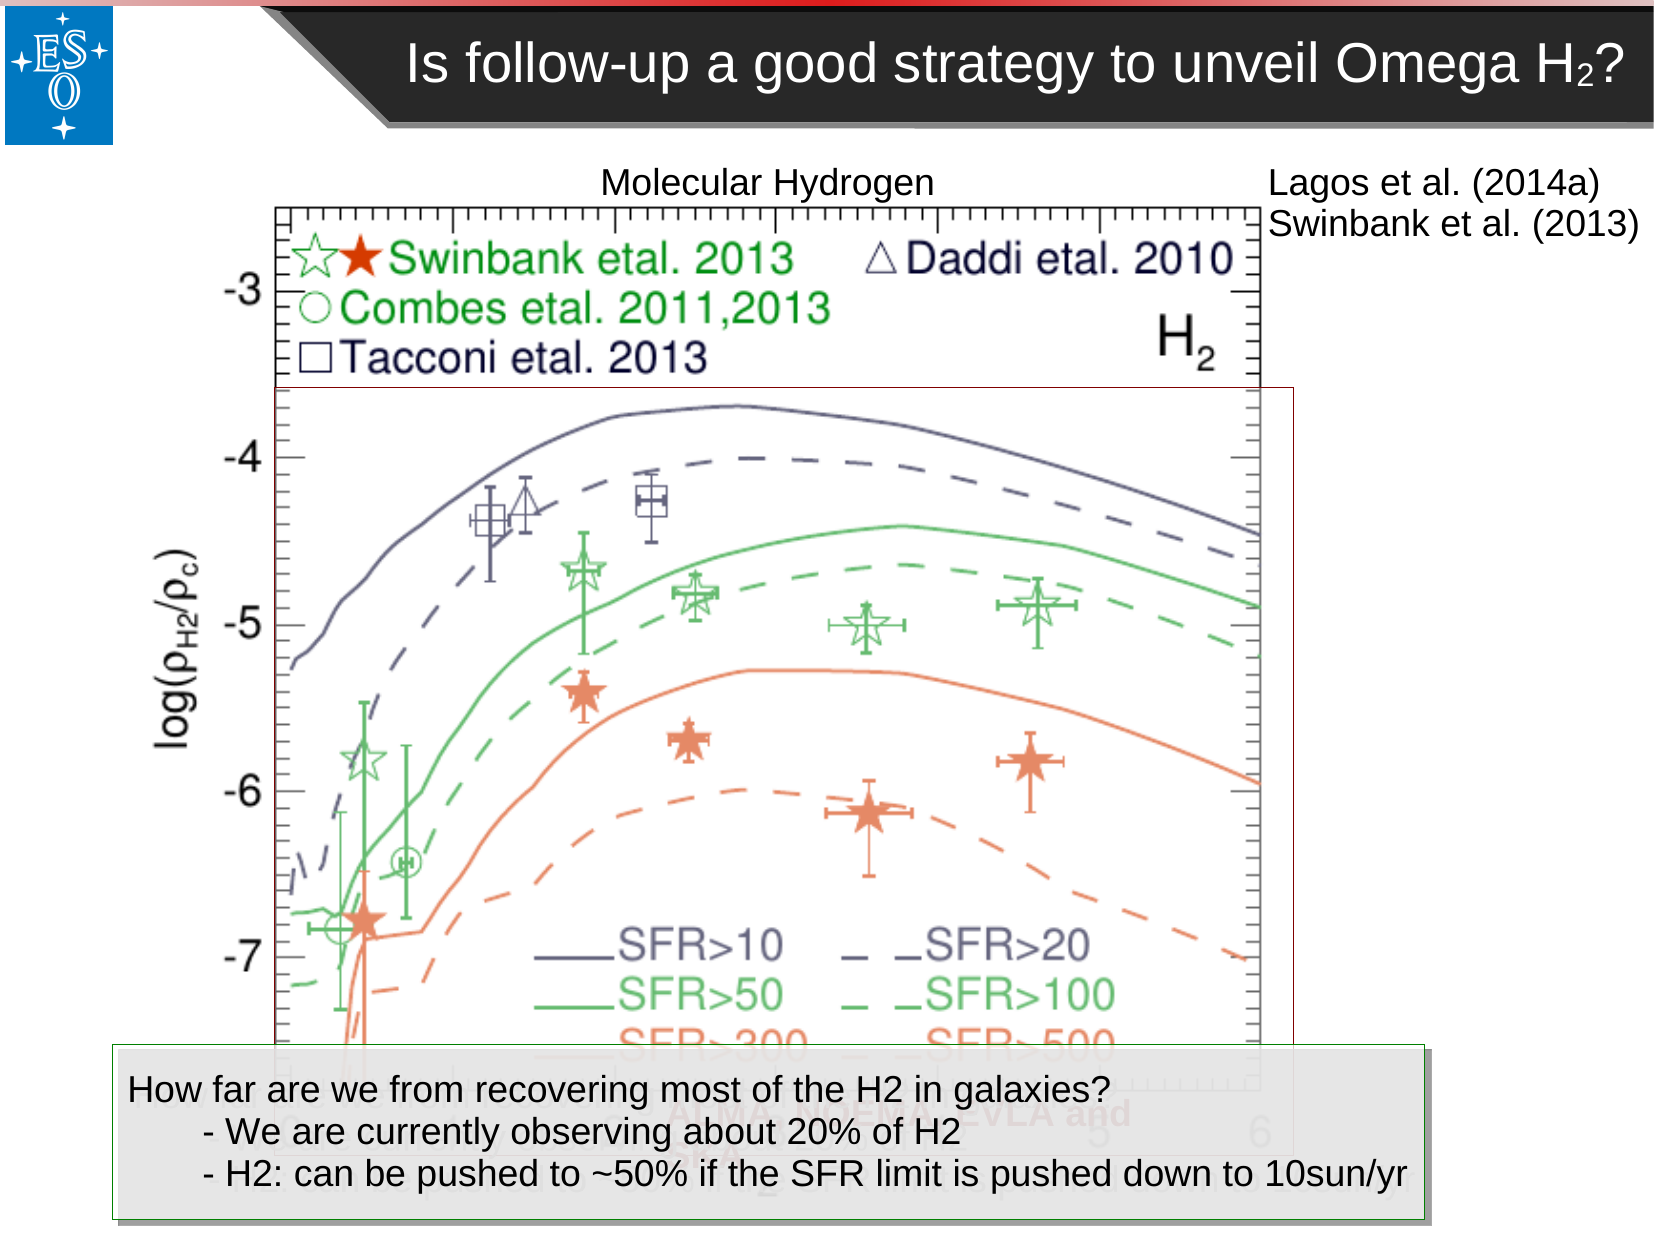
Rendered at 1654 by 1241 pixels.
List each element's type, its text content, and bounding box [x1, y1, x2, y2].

text_box Molecular Hydrogen [585, 155, 1547, 225]
title Is follow-up a good strategy to unveil Omega H2? [397, 20, 1635, 106]
text_box [274, 387, 1294, 1044]
text_box How far are we from recovering most of the H2 in galaxies? - We are currently observing about 20% of H2 - H2: can be pushed to ~50% if the SFR limit is pushed down to 10sun/yr [112, 1044, 1425, 1220]
picture [130, 190, 1296, 1044]
picture [5, 6, 113, 145]
text_box Lagos et al. (2014a) Swinbank et al. (2013) [1253, 154, 1654, 253]
